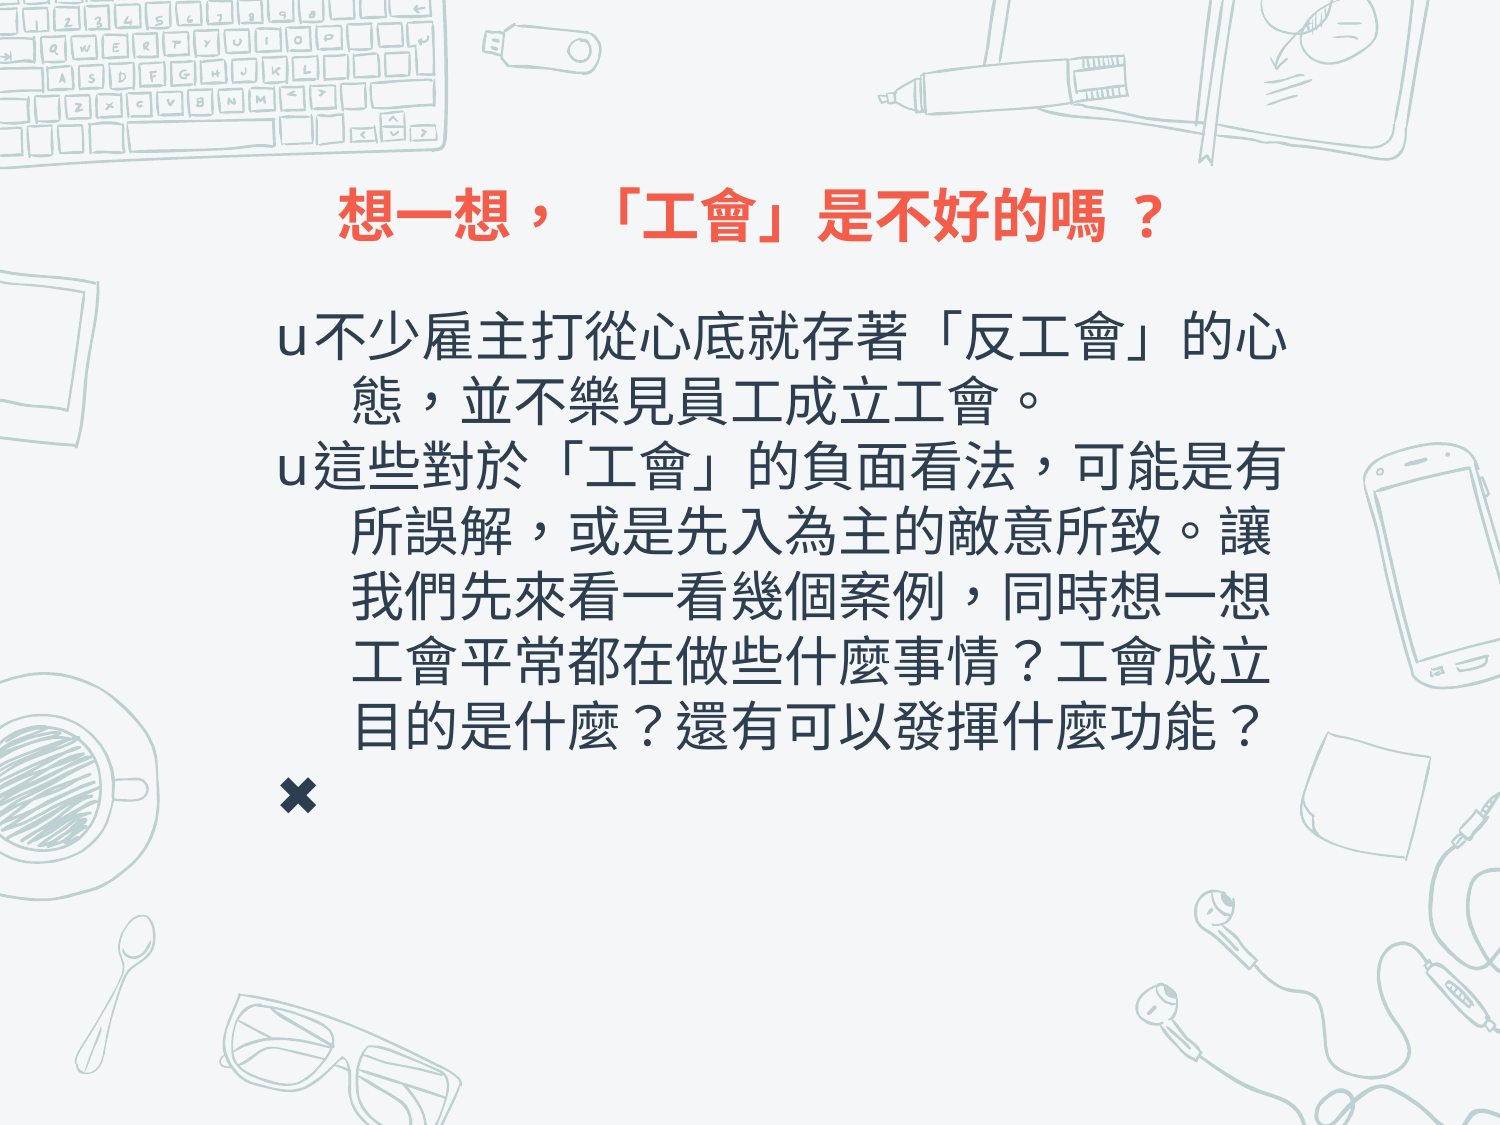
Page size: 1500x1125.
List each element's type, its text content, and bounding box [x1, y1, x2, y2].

list 不少雇主打從心底就存著「反工會」的心態，並不樂見員工成立工會。 這些對於「工會」的負面看法，可能是有所誤解，或是先入為主的敵意所致。讓我們先來看一看幾個案例，同時想一想工會平常都在做些什麼事情？工會成立目的是什麼？還有可以發揮什麼功能？ [185, 287, 1315, 1053]
title 想一想， 「工會」是不好的嗎 ? [185, 136, 1315, 264]
